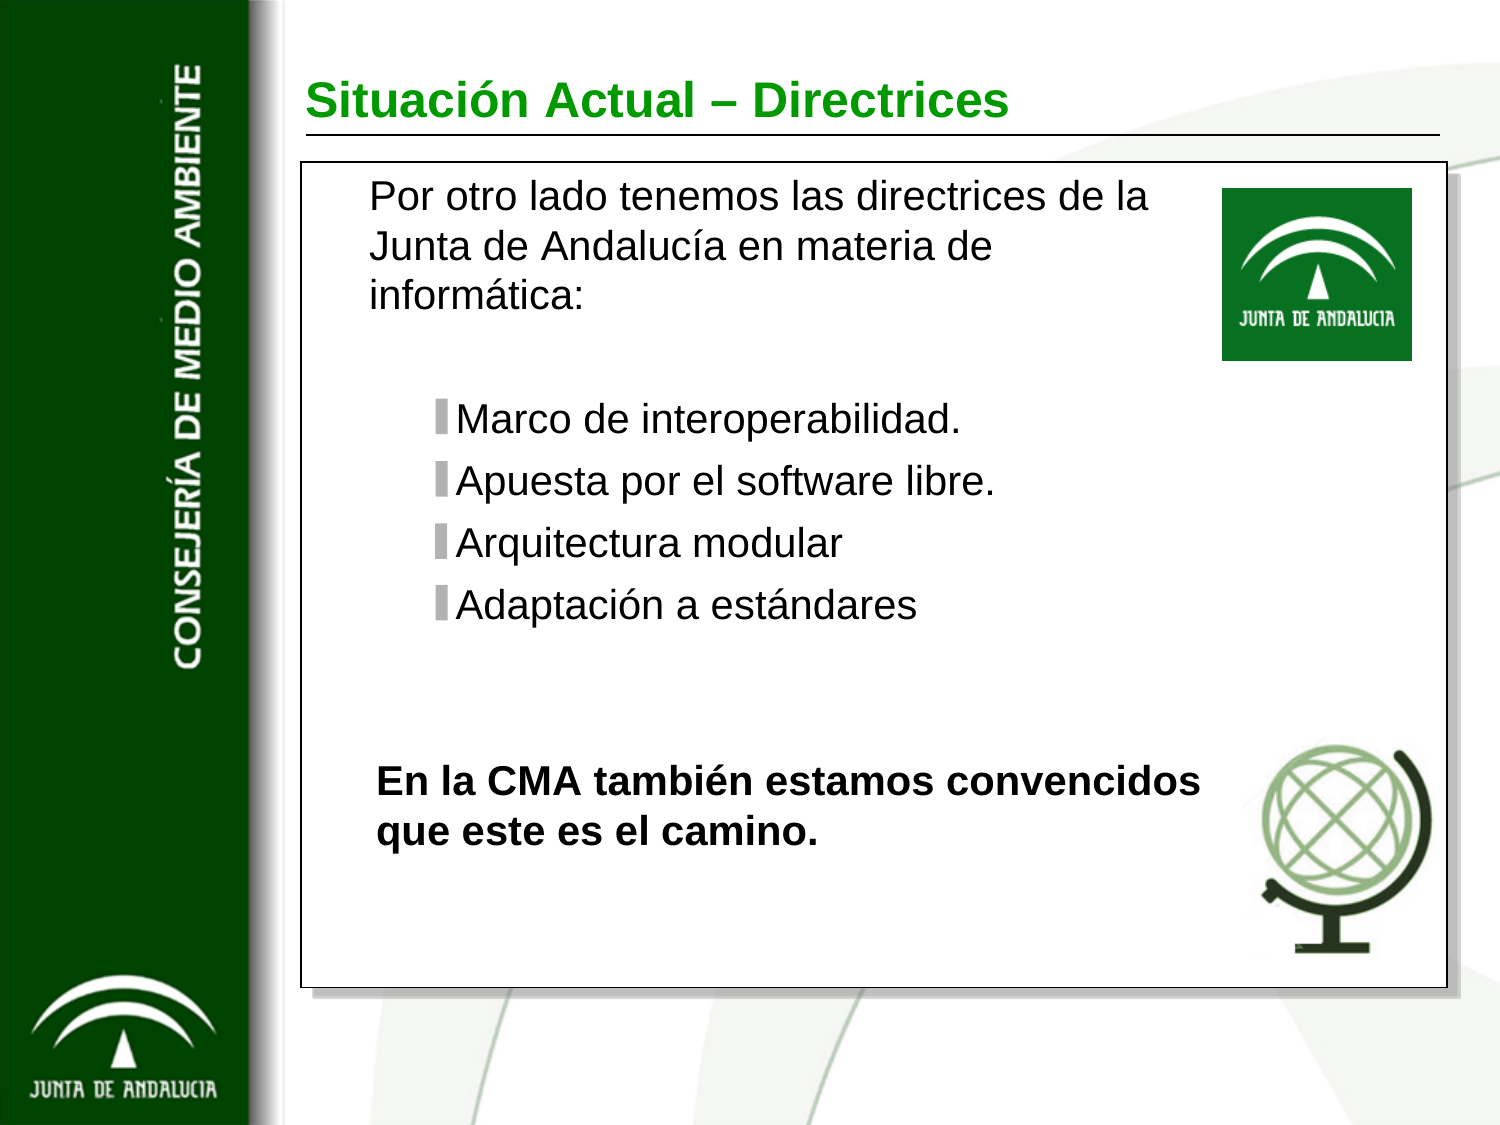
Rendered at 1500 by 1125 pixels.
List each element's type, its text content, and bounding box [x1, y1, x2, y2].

text_box En la CMA también estamos convencidos que este es el camino. [361, 745, 1235, 862]
text_box [301, 162, 1447, 988]
text_box Por otro lado tenemos las directrices de la Junta de Andalucía en materia de informática: Marco de interoperabilidad. Apuesta por el software libre. Arquitectura modular Adaptación a estándares [354, 160, 1211, 718]
picture [0, 0, 1500, 1125]
text_box [435, 461, 448, 497]
text_box [435, 523, 448, 559]
text_box [435, 398, 448, 435]
text_box Situación Actual – Directrices [290, 54, 1472, 140]
text_box [435, 584, 448, 621]
